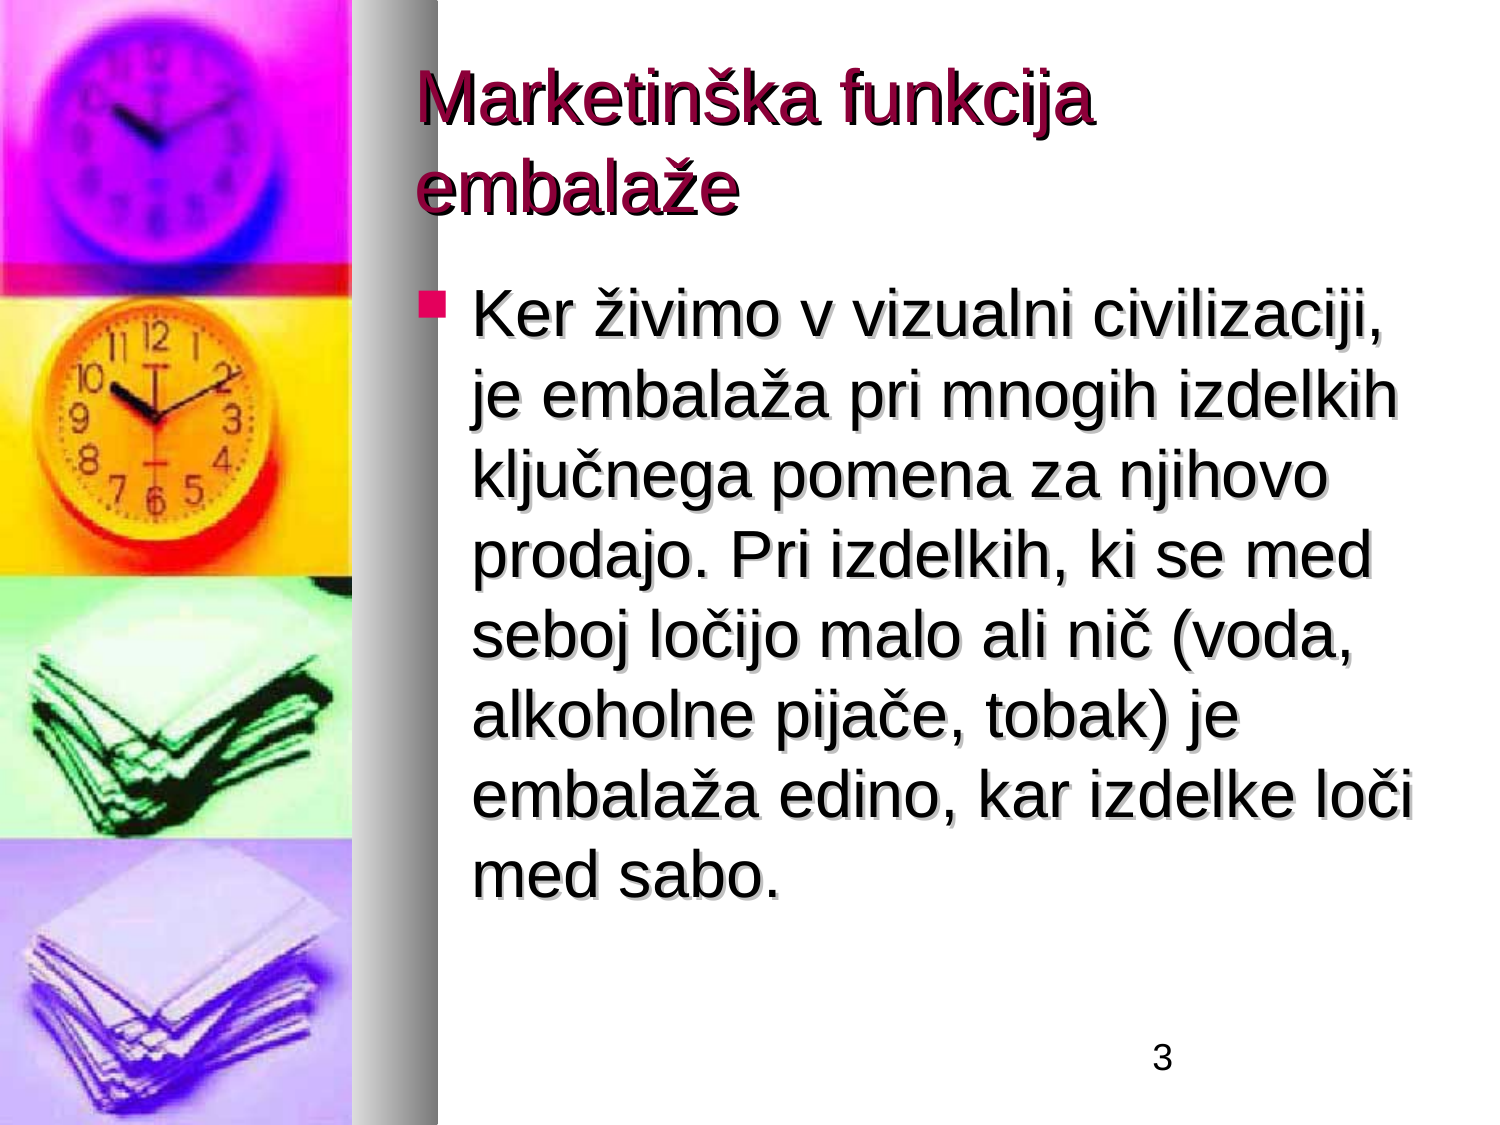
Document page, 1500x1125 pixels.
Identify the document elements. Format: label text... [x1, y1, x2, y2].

list Ker živimo v vizualni civilizaciji, je embalaža pri mnogih izdelkih ključnega pomena za njihovo prodajo. Pri izdelkih, ki se med seboj ločijo malo ali nič (voda, alkoholne pijače, tobak) je embalaža edino, kar izdelke loči med sabo. [399, 262, 1450, 1001]
title Marketinška funkcija embalaže [399, 37, 1450, 238]
picture [0, 0, 352, 1125]
